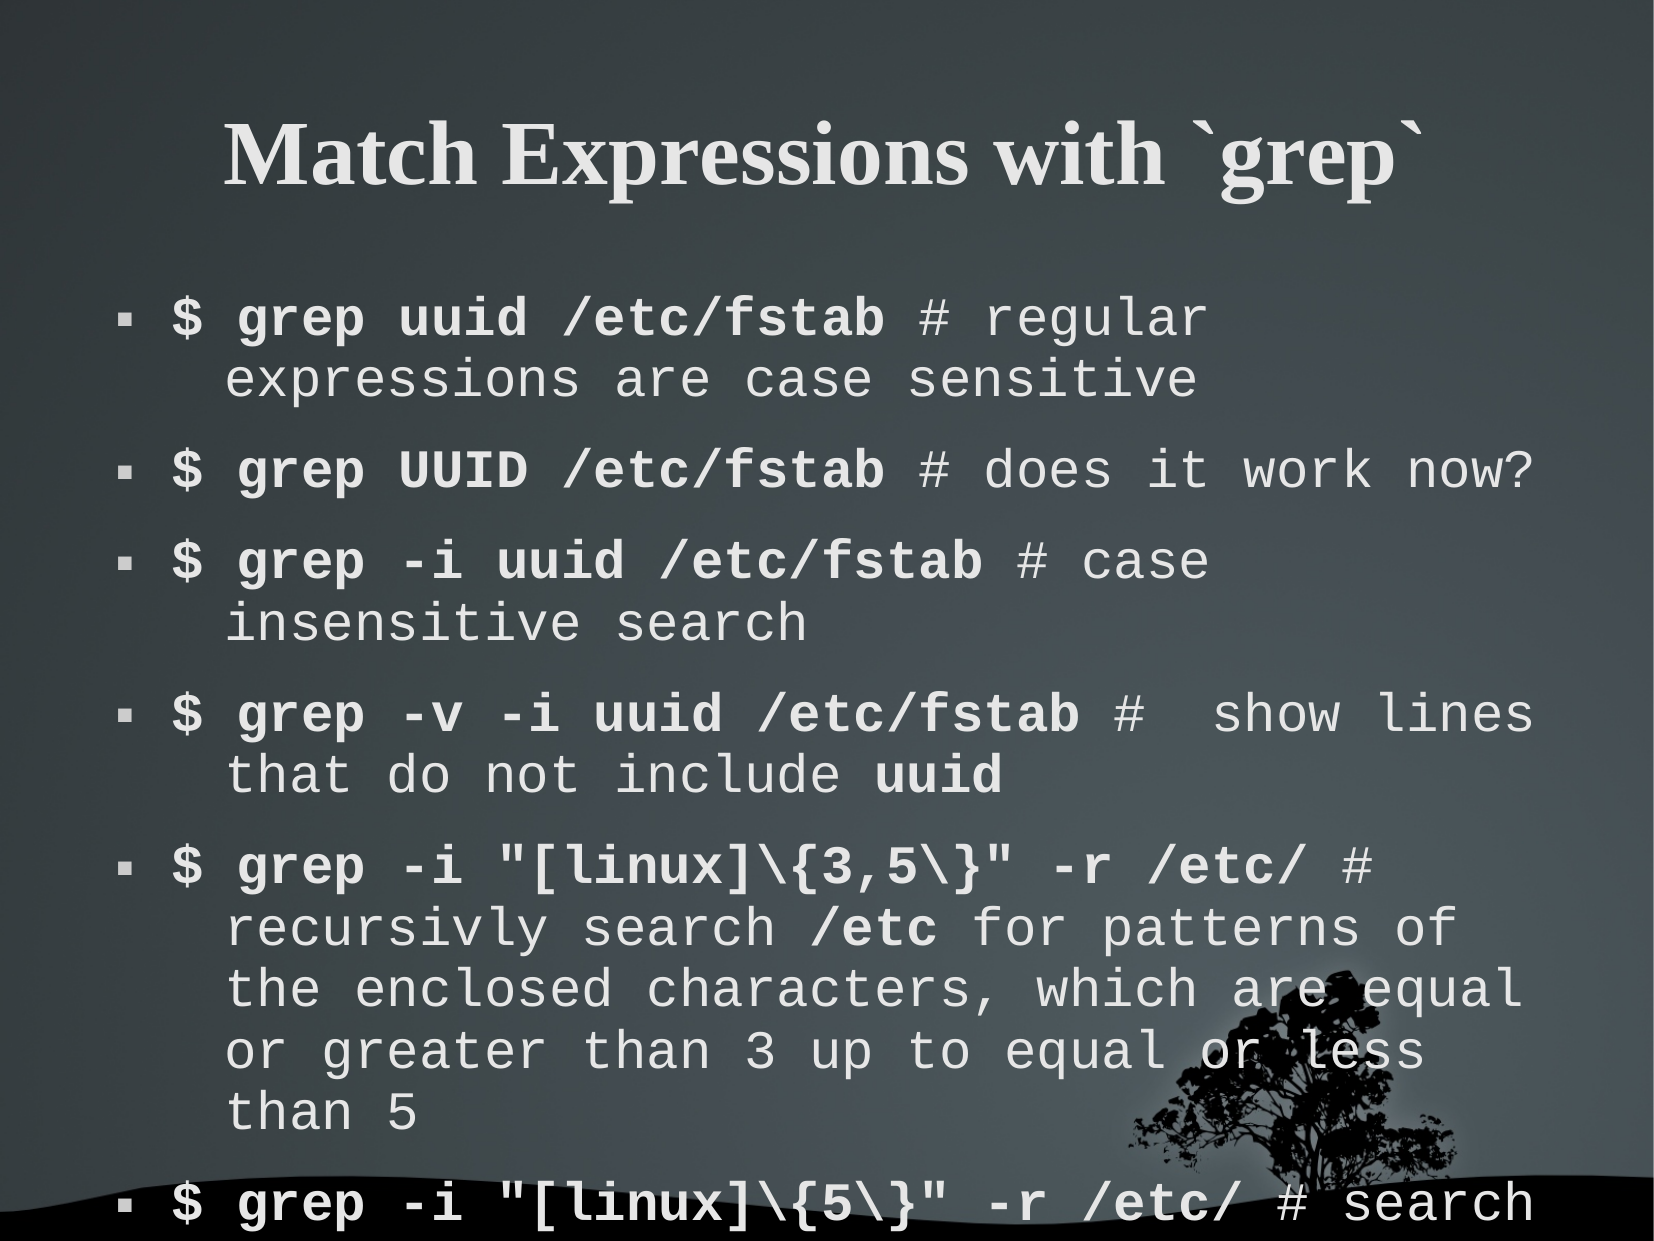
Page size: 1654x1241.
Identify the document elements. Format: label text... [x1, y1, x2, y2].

list $ grep uuid /etc/fstab # regular expressions are case sensitive $ grep UUID /etc/fstab # does it work now? $ grep -i uuid /etc/fstab # case insensitive search $ grep -v -i uuid /etc/fstab # show lines that do not include uuid $ grep -i "[linux]\{3,5\}" -r /etc/ # recursivly search /etc for patterns of the enclosed characters, which are equal or greater than 3 up to equal or less than 5 $ grep -i "[linux]\{5\}" -r /etc/ # search for patterns with exactly 5 characters from those enclosed in the brackets [82, 290, 1571, 1202]
picture [0, 0, 1654, 1241]
title Match Expressions with `grep` [82, 33, 1571, 274]
